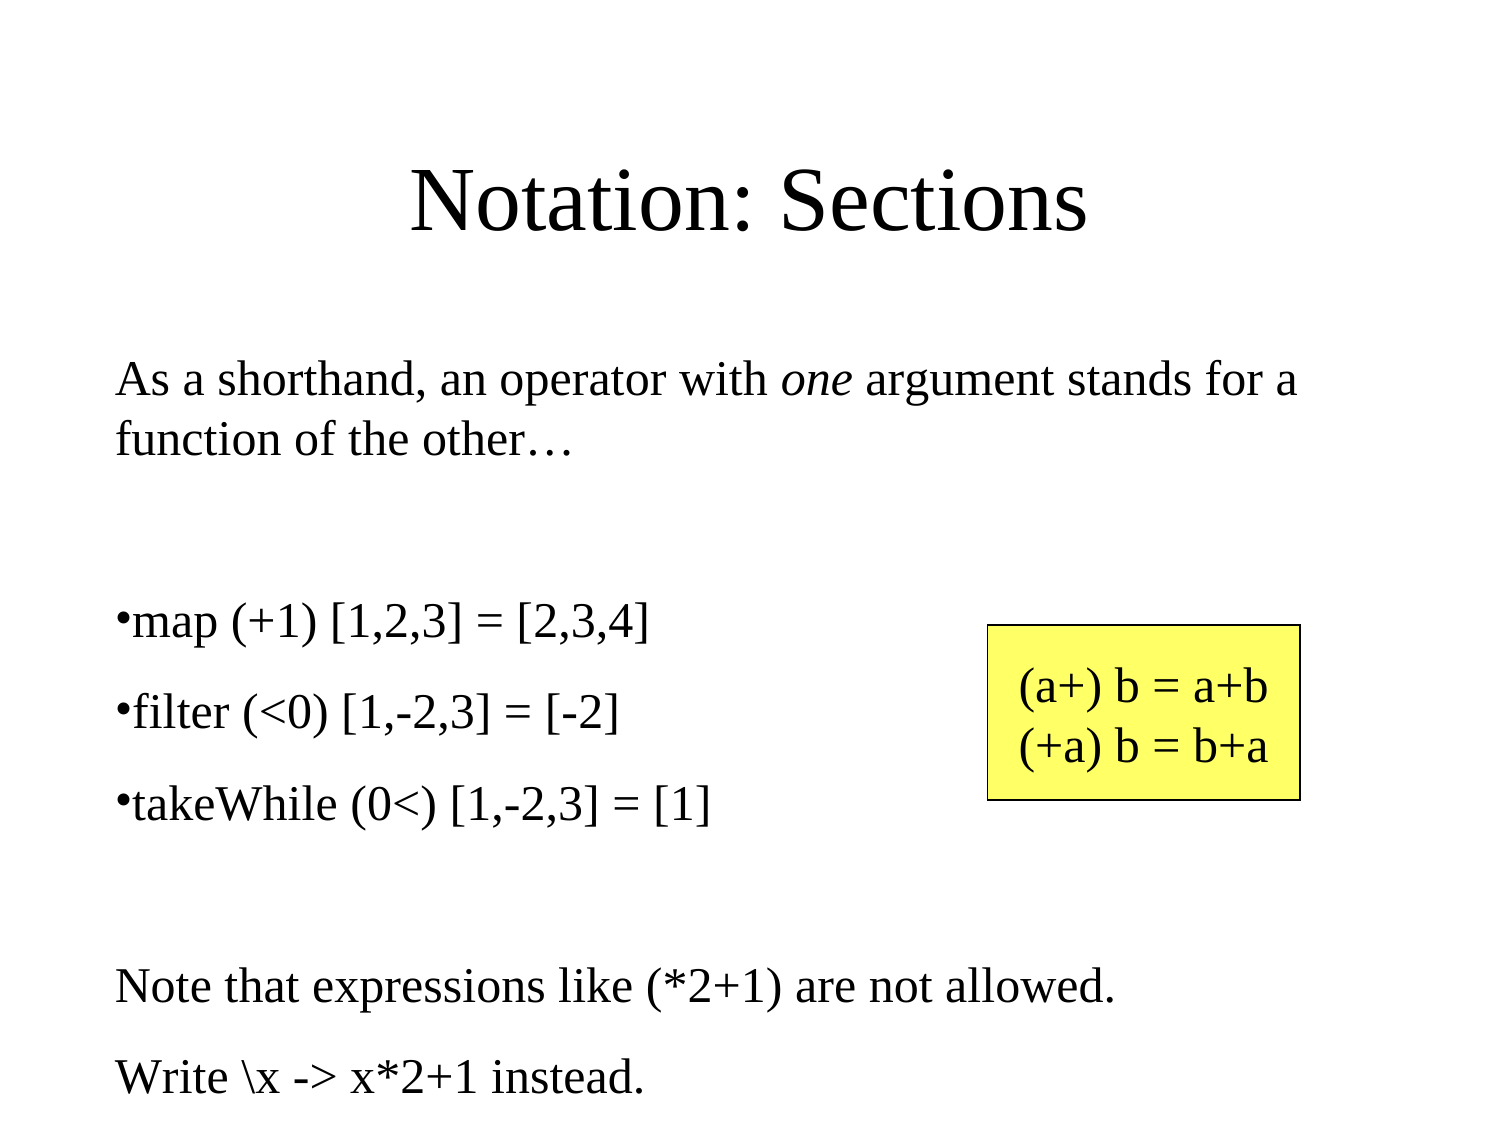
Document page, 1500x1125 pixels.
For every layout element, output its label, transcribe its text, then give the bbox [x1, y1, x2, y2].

text_box (a+) b = a+b (+a) b = b+a [987, 624, 1300, 801]
text_box As a shorthand, an operator with one argument stands for a function of the other… map (+1) [1,2,3] = [2,3,4] filter (<0) [1,-2,3] = [-2] takeWhile (0<) [1,-2,3] = [1] Note that expressions like (*2+1) are not allowed. Write \x -> x*2+1 instead. [99, 337, 1401, 1112]
title Notation: Sections [112, 99, 1388, 288]
